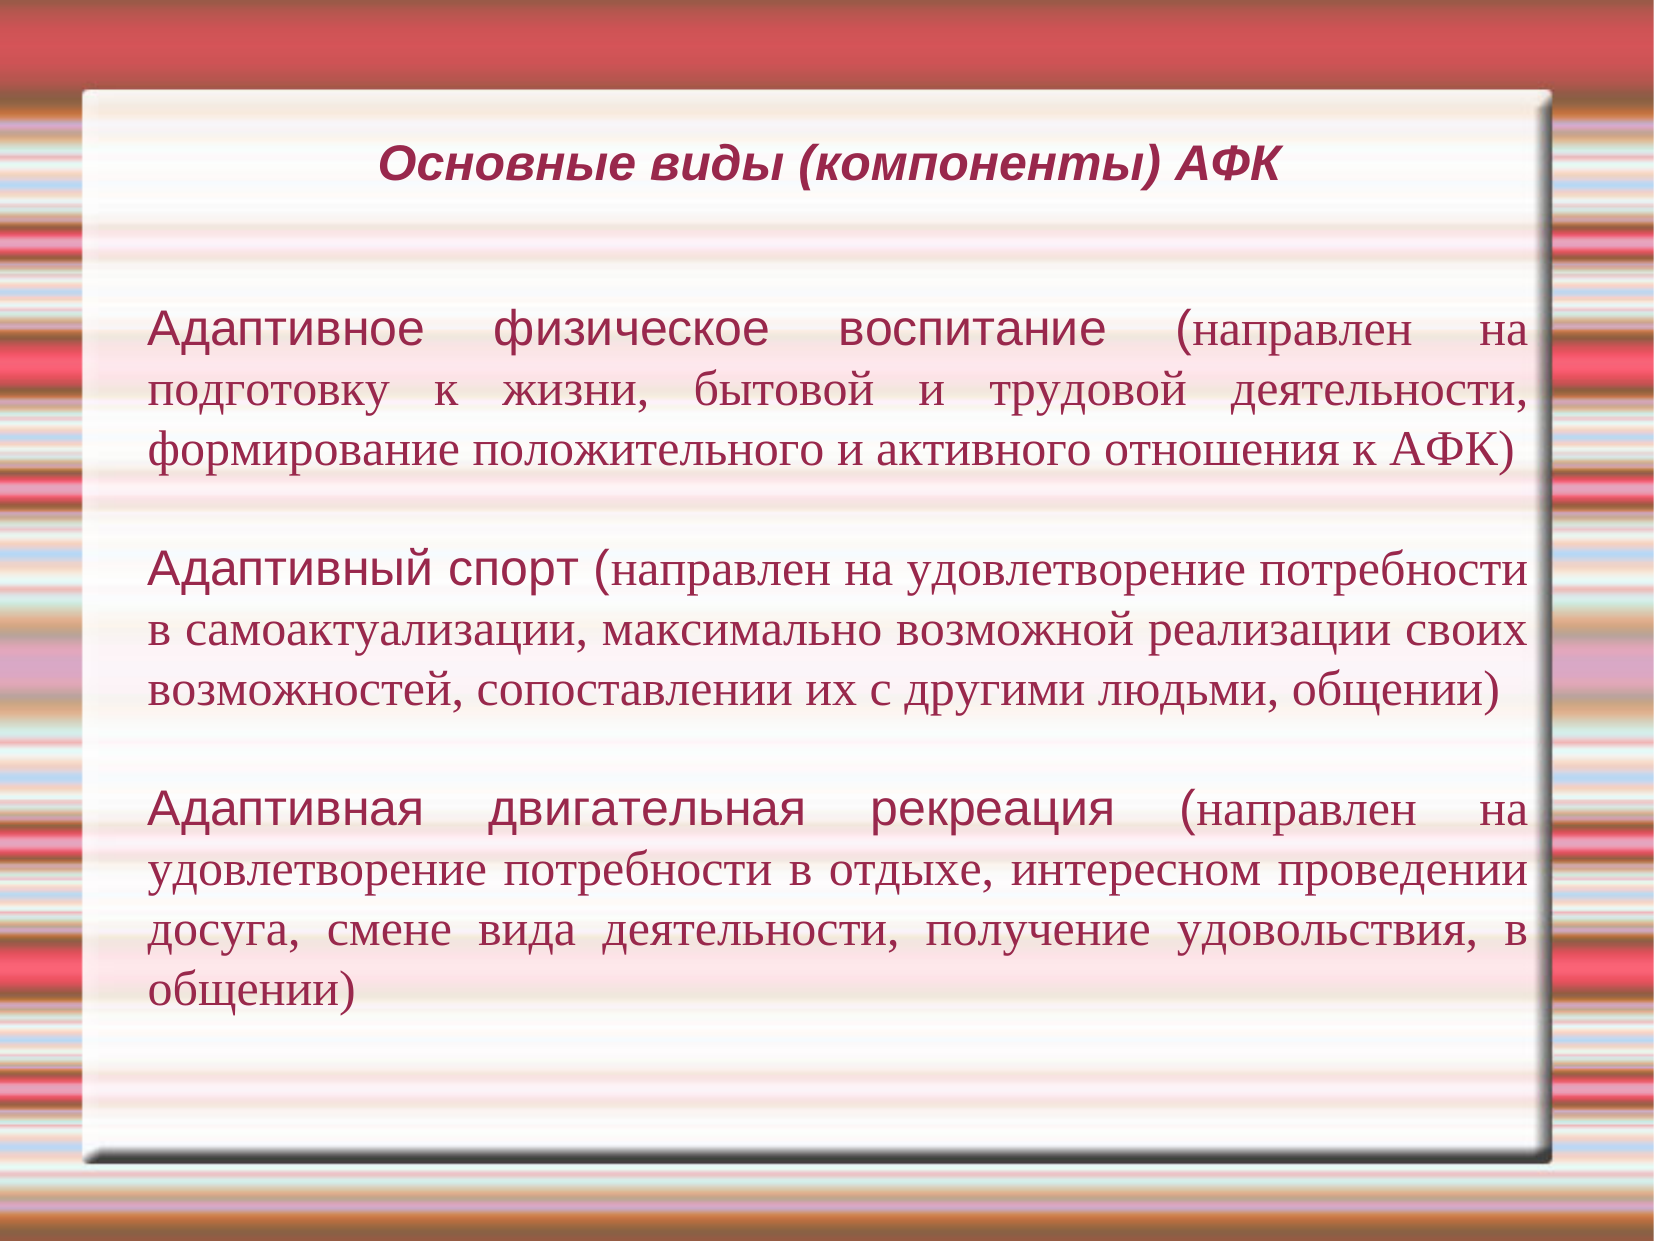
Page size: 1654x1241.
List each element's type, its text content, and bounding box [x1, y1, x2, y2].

subtitle Адаптивное физическое воспитание (направлен на подготовку к жизни, бытовой и трудовой деятельности, формирование положительного и активного отношения к АФК) Адаптивный спорт (направлен на удовлетворение потребности в самоактуализации, максимально возможной реализации своих возможностей, сопоставлении их с другими людьми, общении) Адаптивная двигательная рекреация (направлен на удовлетворение потребности в отдыхе, интересном проведении досуга, смене вида деятельности, получение удовольствия, в общении) [147, 252, 1529, 1119]
title Основные виды (компоненты) АФК [123, 114, 1536, 207]
